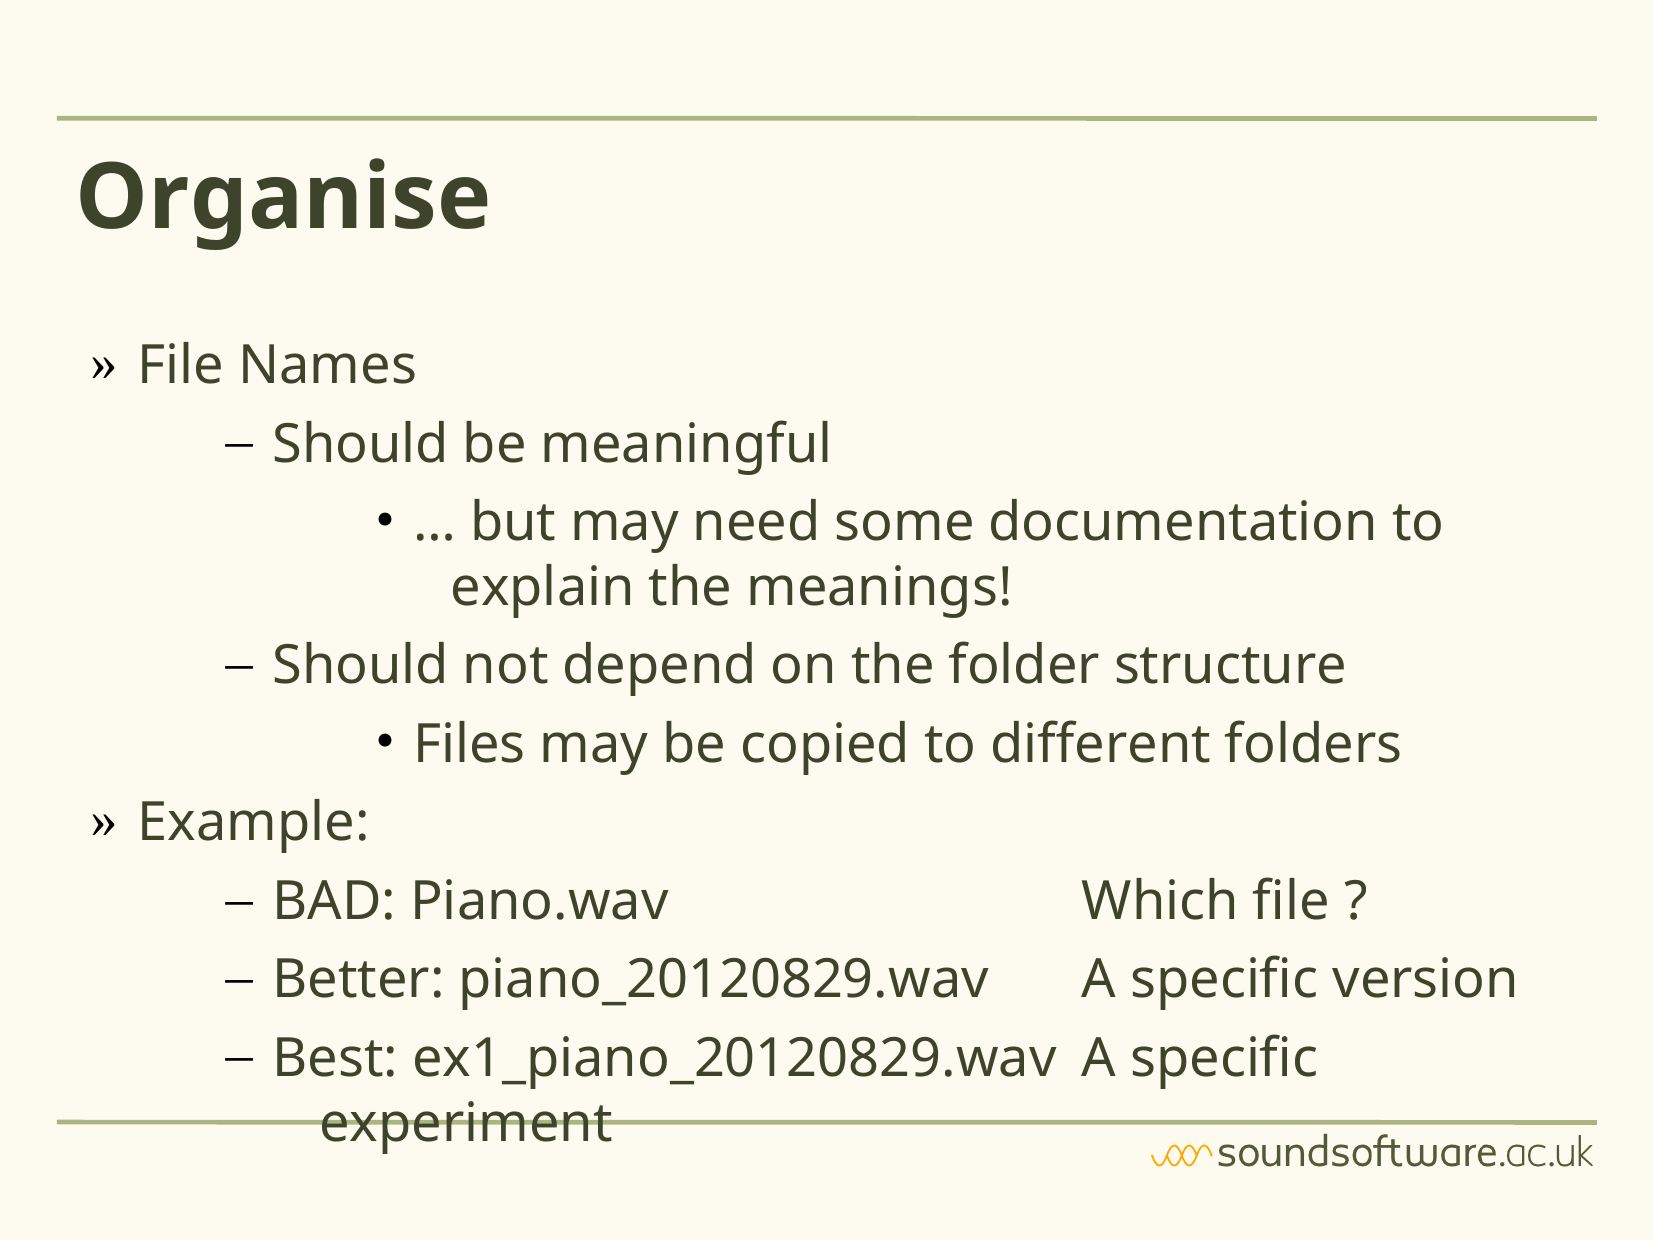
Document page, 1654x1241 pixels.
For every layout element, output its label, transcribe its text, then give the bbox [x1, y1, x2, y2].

title Organise [59, 109, 1594, 274]
picture [1151, 1140, 1593, 1167]
list File Names Should be meaningful … but may need some documentation to explain the meanings! Should not depend on the folder structure Files may be copied to different folders Example: BAD: Piano.wav Which file ? Better: piano_20120829.wav A specific version Best: ex1_piano_20120829.wav A specific experiment [59, 321, 1594, 1140]
